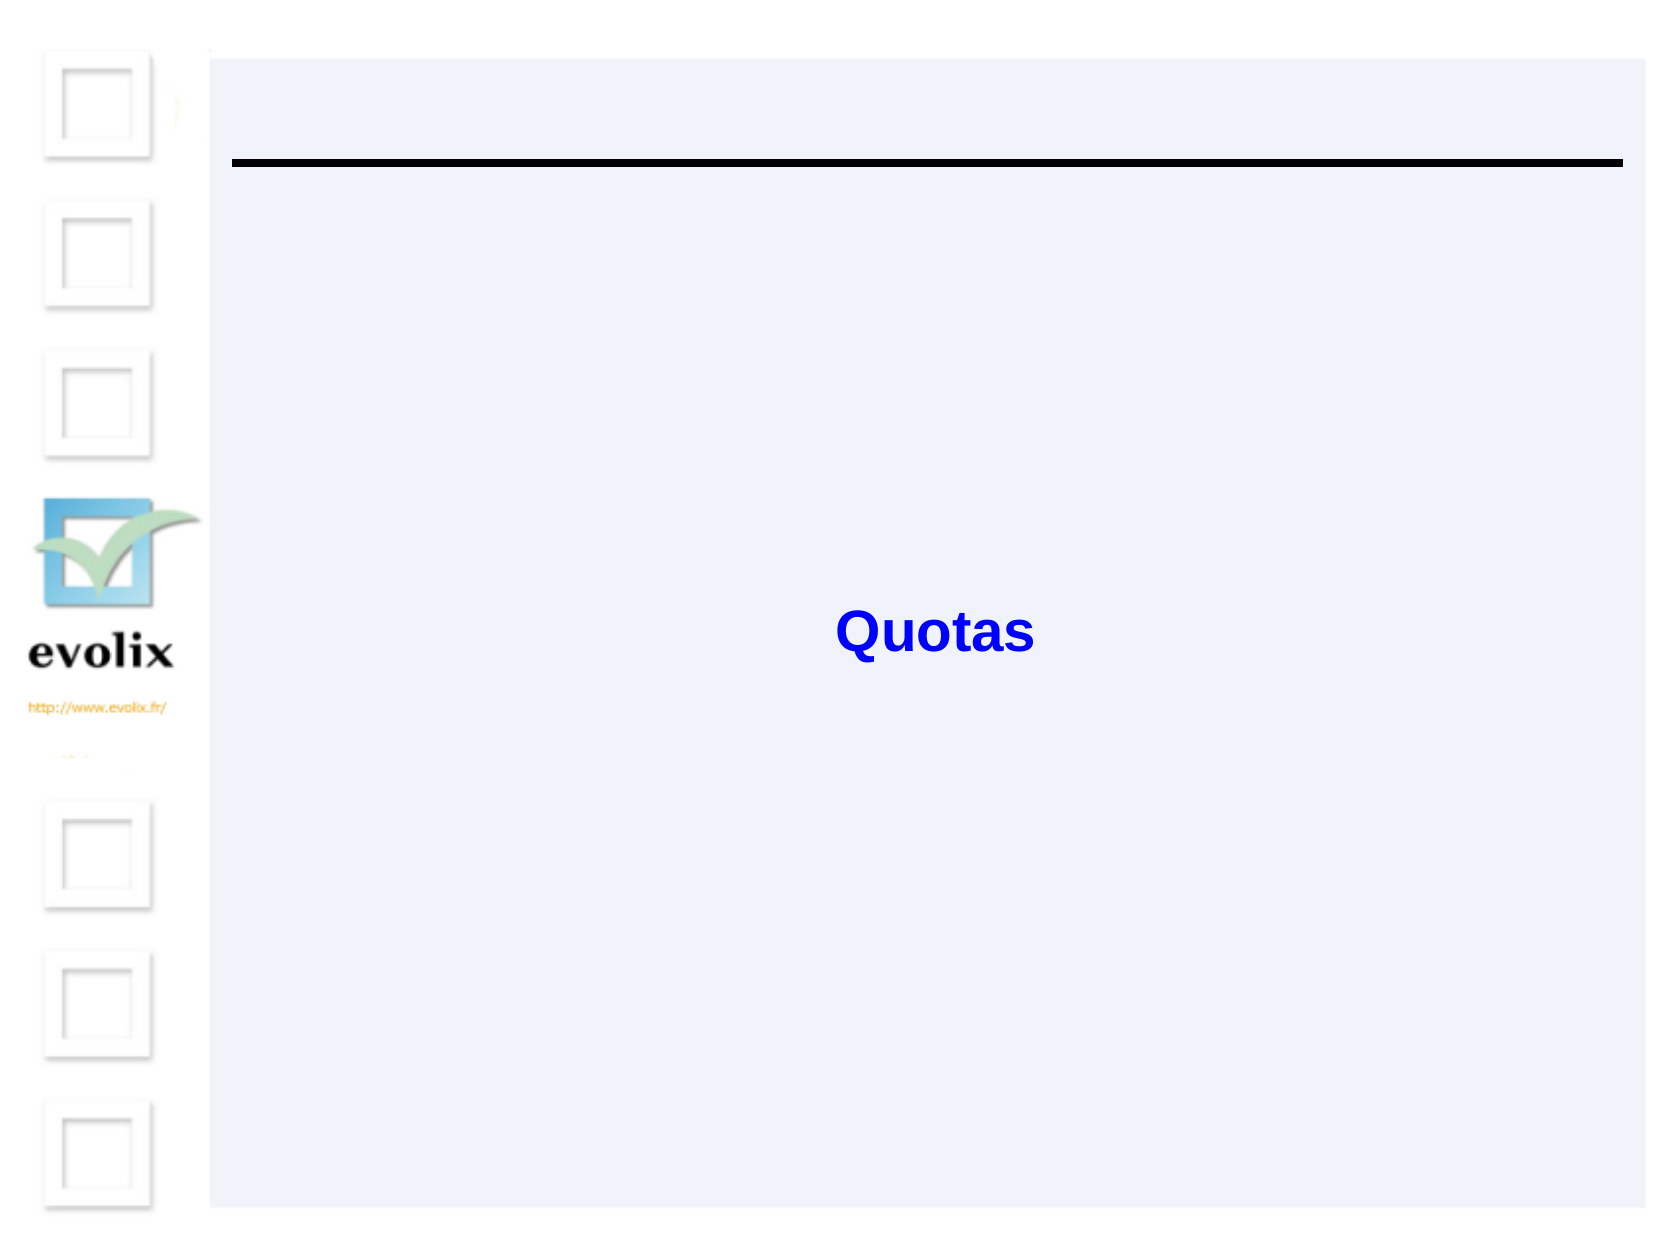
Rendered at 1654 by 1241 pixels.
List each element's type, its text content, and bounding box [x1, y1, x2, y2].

text_box Quotas [821, 591, 1052, 671]
picture [0, 49, 1654, 1218]
